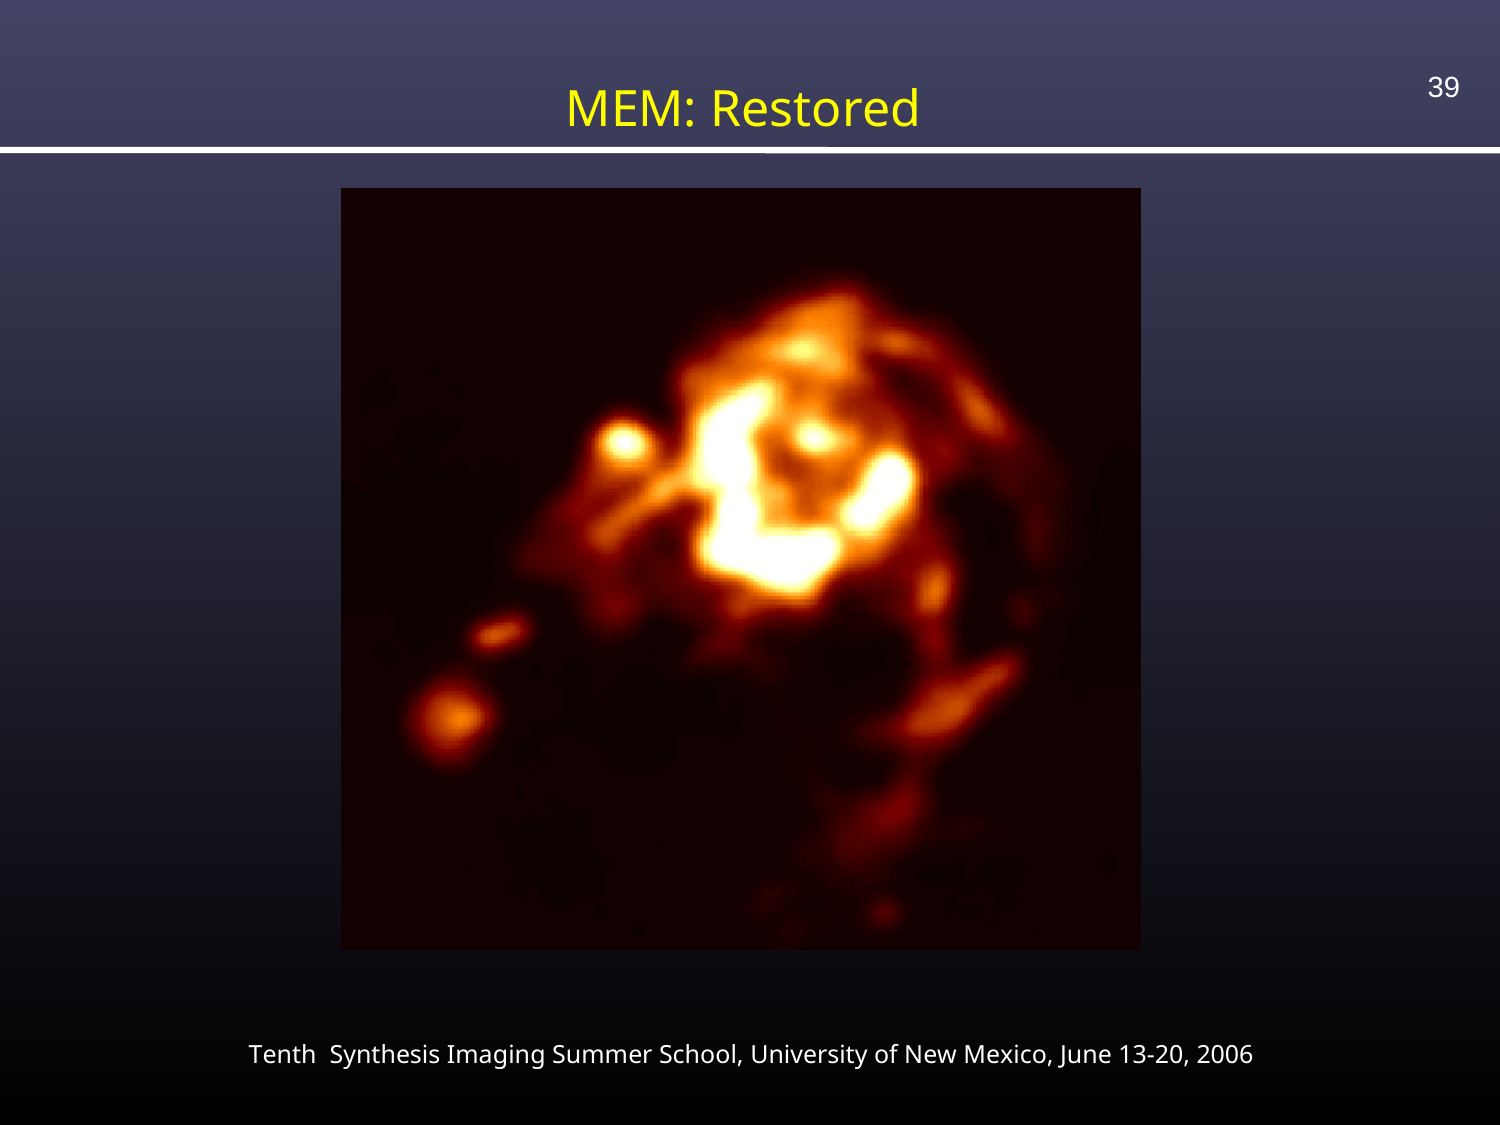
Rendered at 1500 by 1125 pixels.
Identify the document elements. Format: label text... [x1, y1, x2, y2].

picture [341, 188, 1141, 950]
title MEM: Restored [112, 62, 1375, 151]
